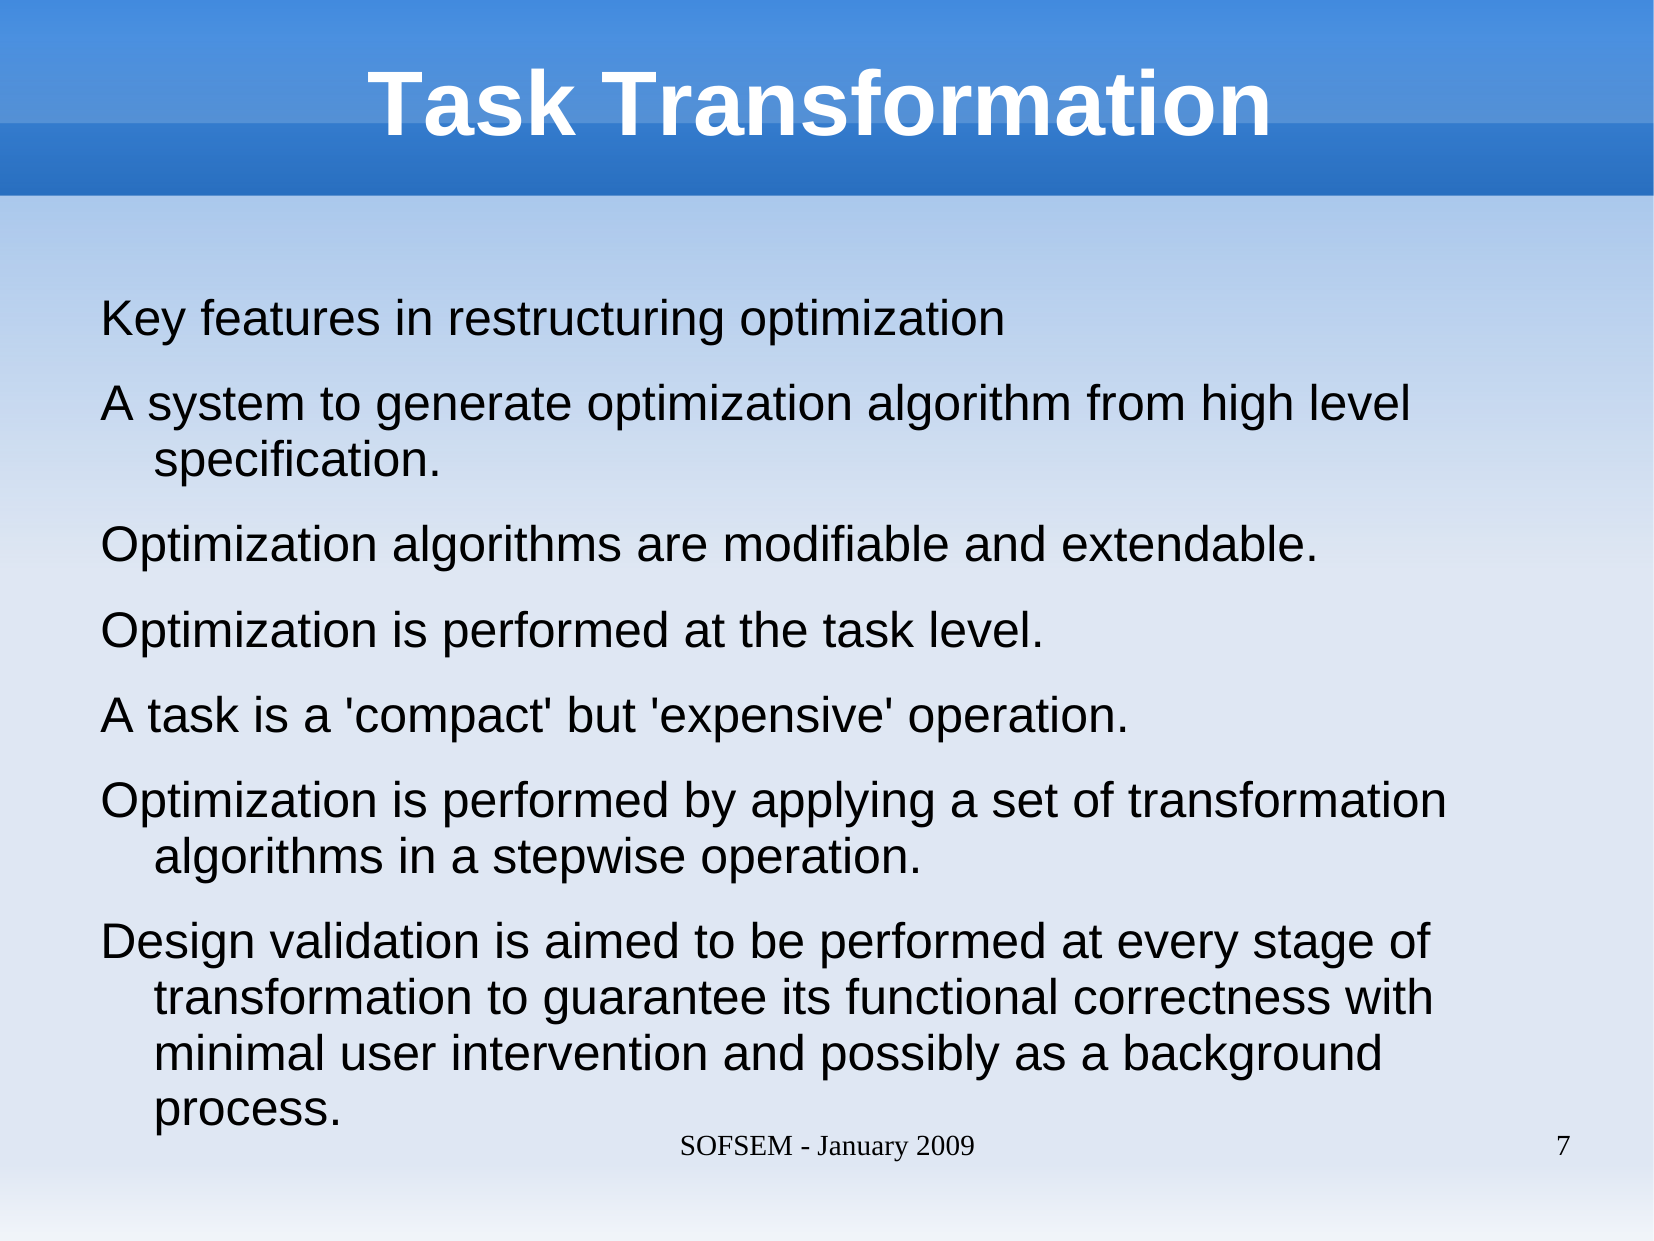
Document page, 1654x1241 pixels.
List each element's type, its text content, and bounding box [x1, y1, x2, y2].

list Key features in restructuring optimization A system to generate optimization algorithm from high level specification. Optimization algorithms are modifiable and extendable. Optimization is performed at the task level. A task is a 'compact' but 'expensive' operation. Optimization is performed by applying a set of transformation algorithms in a stepwise operation. Design validation is aimed to be performed at every stage of transformation to guarantee its functional correctness with minimal user intervention and possibly as a background process. [82, 290, 1536, 1241]
picture [0, 0, 1654, 1241]
title Task Transformation [76, 7, 1565, 200]
